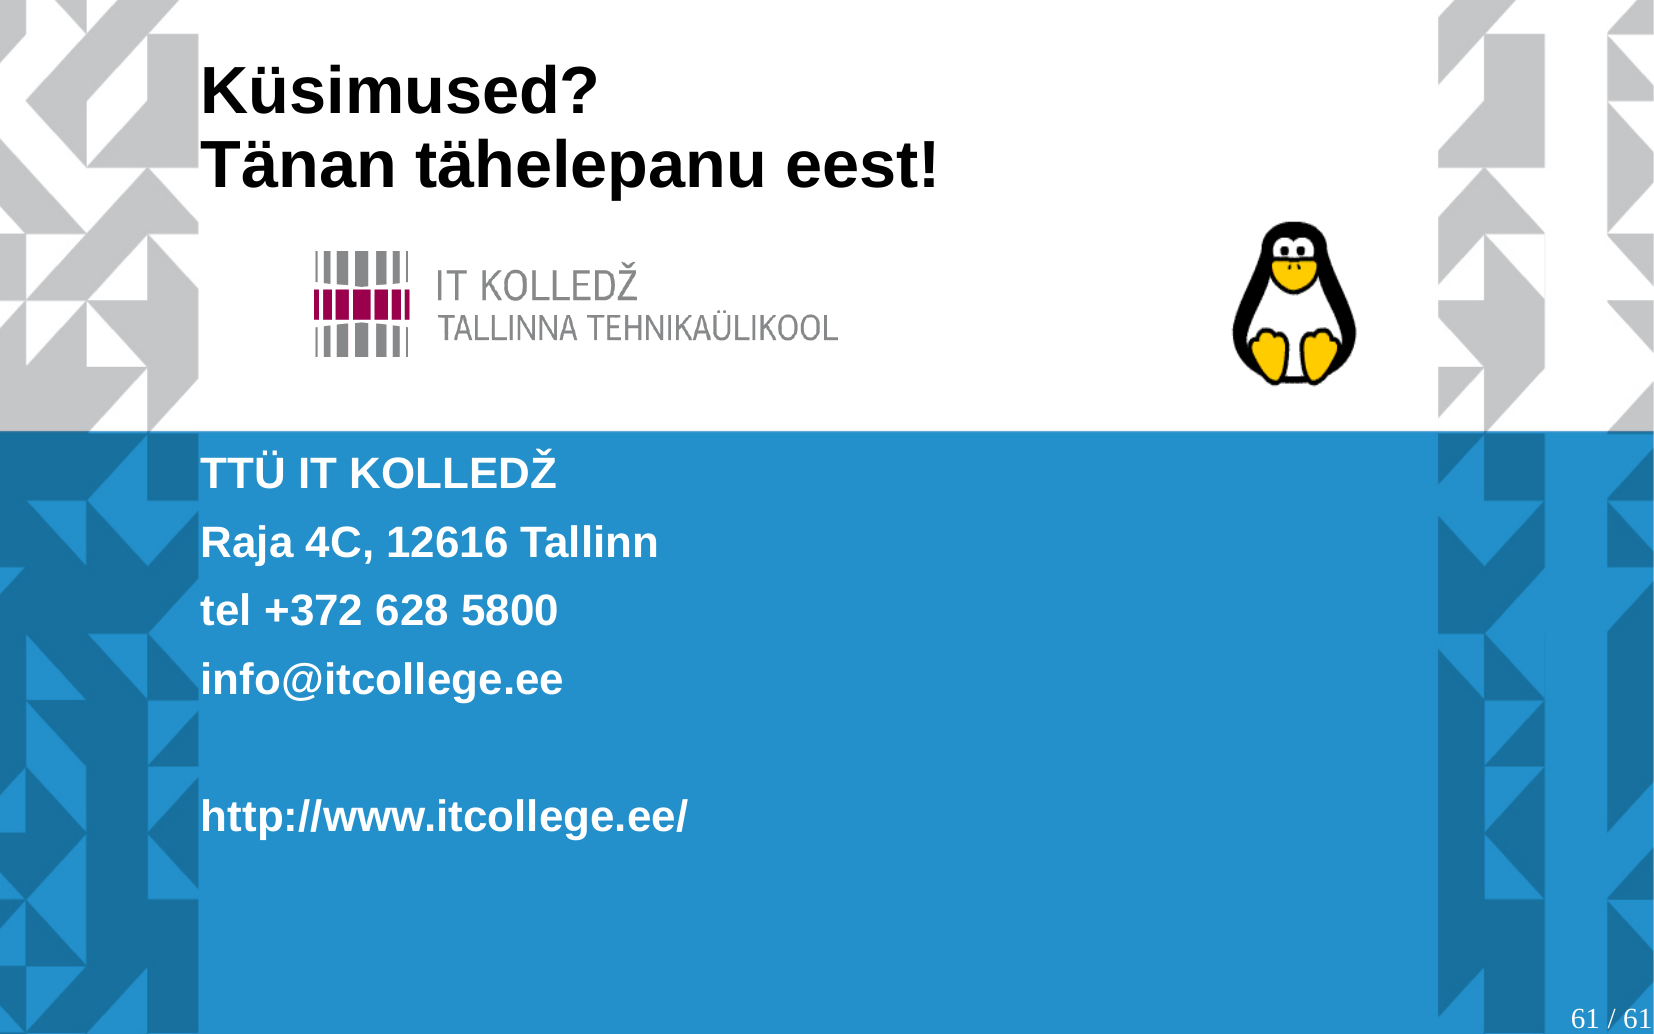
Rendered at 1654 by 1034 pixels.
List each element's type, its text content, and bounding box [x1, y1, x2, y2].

title Küsimused? Tänan tähelepanu eest! [200, 41, 1170, 214]
list TTÜ IT KOLLEDŽ Raja 4C, 12616 Tallinn tel +372 628 5800 info@itcollege.ee http://www.itcollege.ee/ [200, 448, 1430, 842]
picture [0, 0, 1654, 1034]
